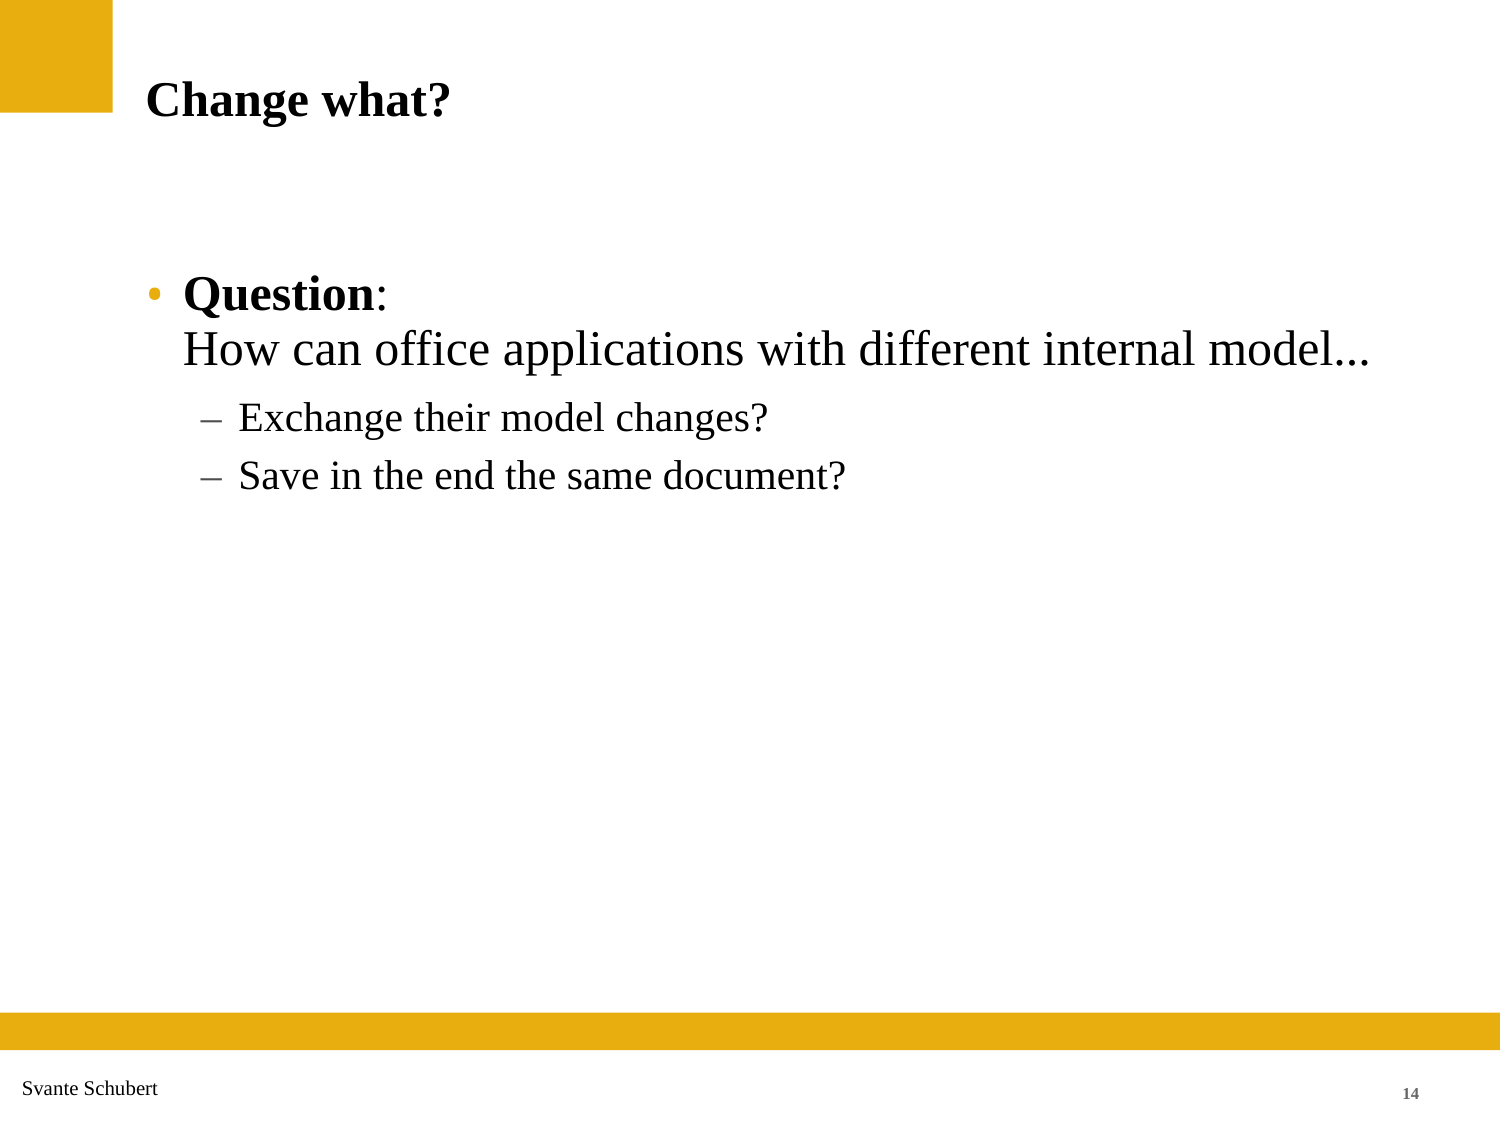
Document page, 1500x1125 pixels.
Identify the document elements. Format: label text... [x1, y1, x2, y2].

list Question: How can office applications with different internal model... Exchange their model changes? Save in the end the same document? [145, 265, 1423, 1009]
title Change what? [145, 67, 1388, 219]
